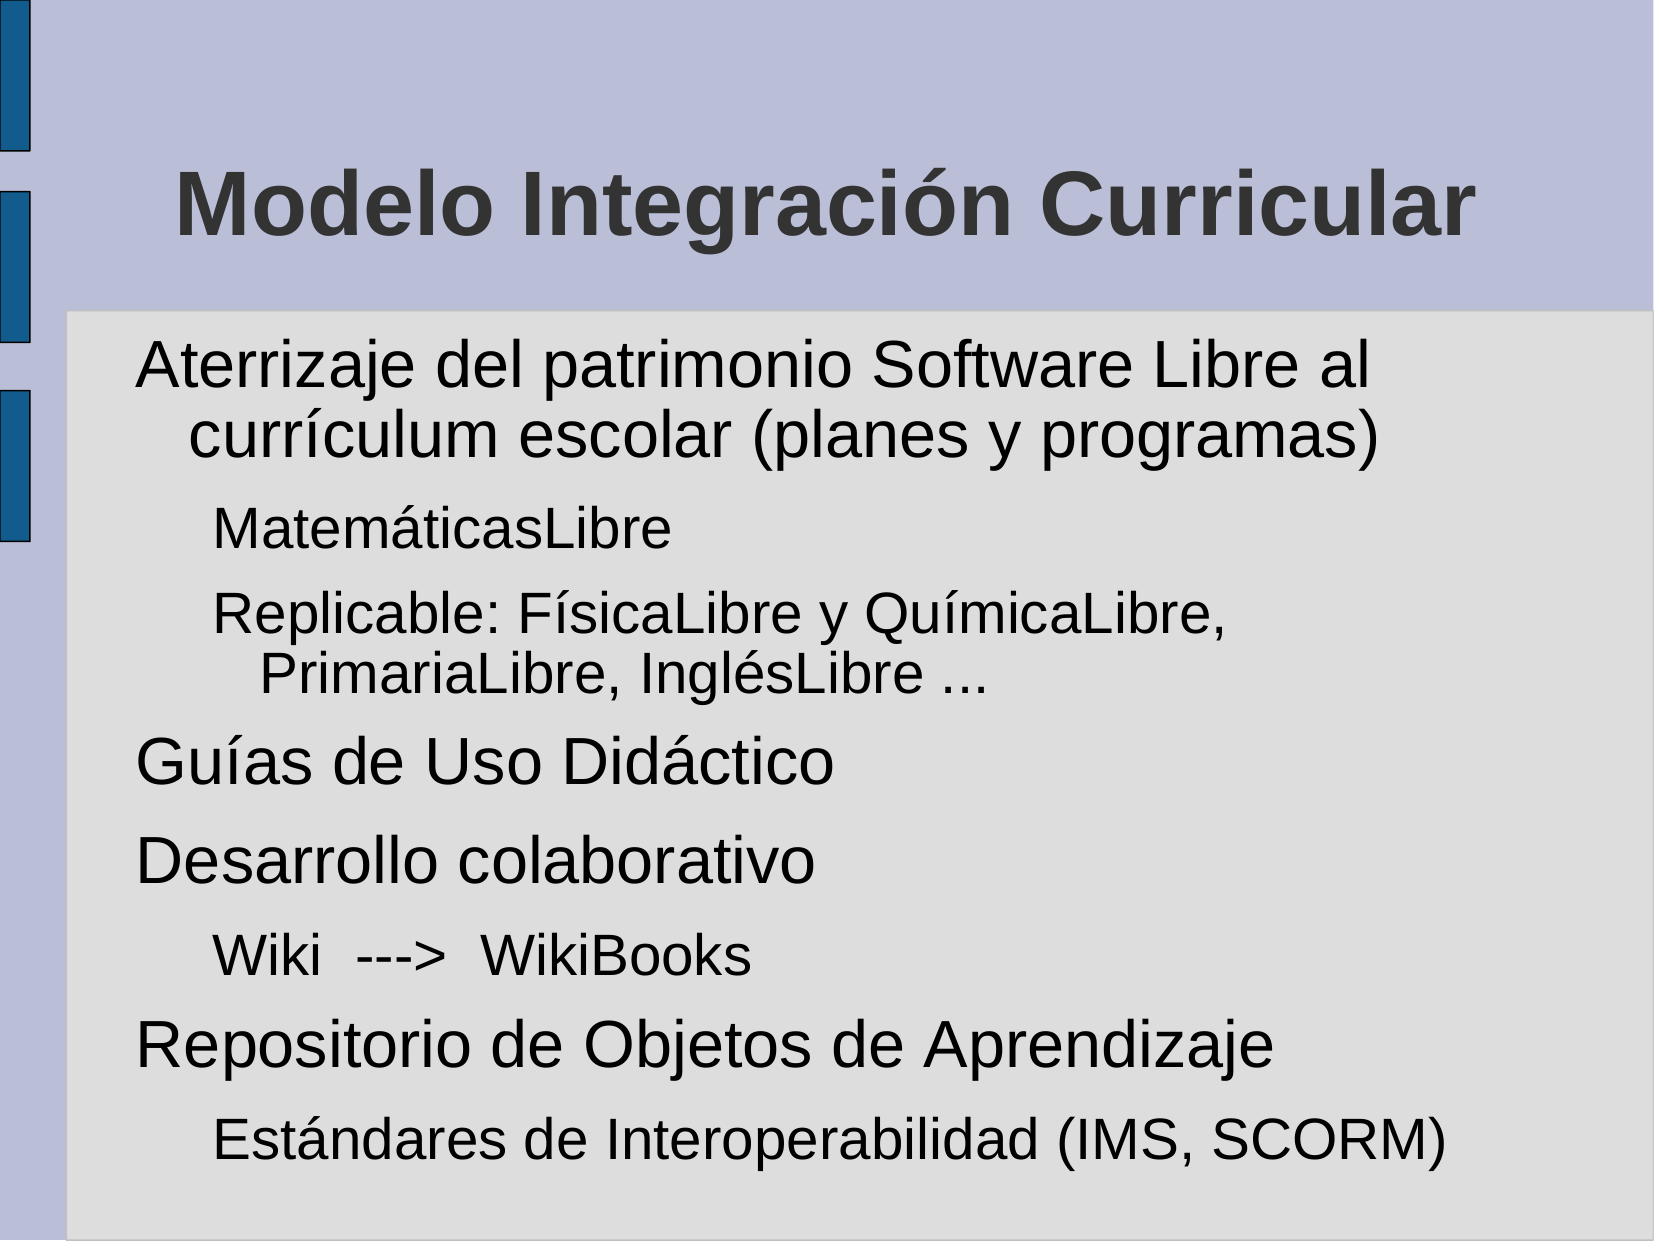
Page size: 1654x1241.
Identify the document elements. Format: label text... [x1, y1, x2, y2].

list Aterrizaje del patrimonio Software Libre al currículum escolar (planes y programas) MatemáticasLibre Replicable: FísicaLibre y QuímicaLibre, PrimariaLibre, InglésLibre ... Guías de Uso Didáctico Desarrollo colaborativo Wiki ---> WikiBooks Repositorio de Objetos de Aprendizaje Estándares de Interoperabilidad (IMS, SCORM) [118, 332, 1531, 1219]
title Modelo Integración Curricular [121, 102, 1534, 311]
